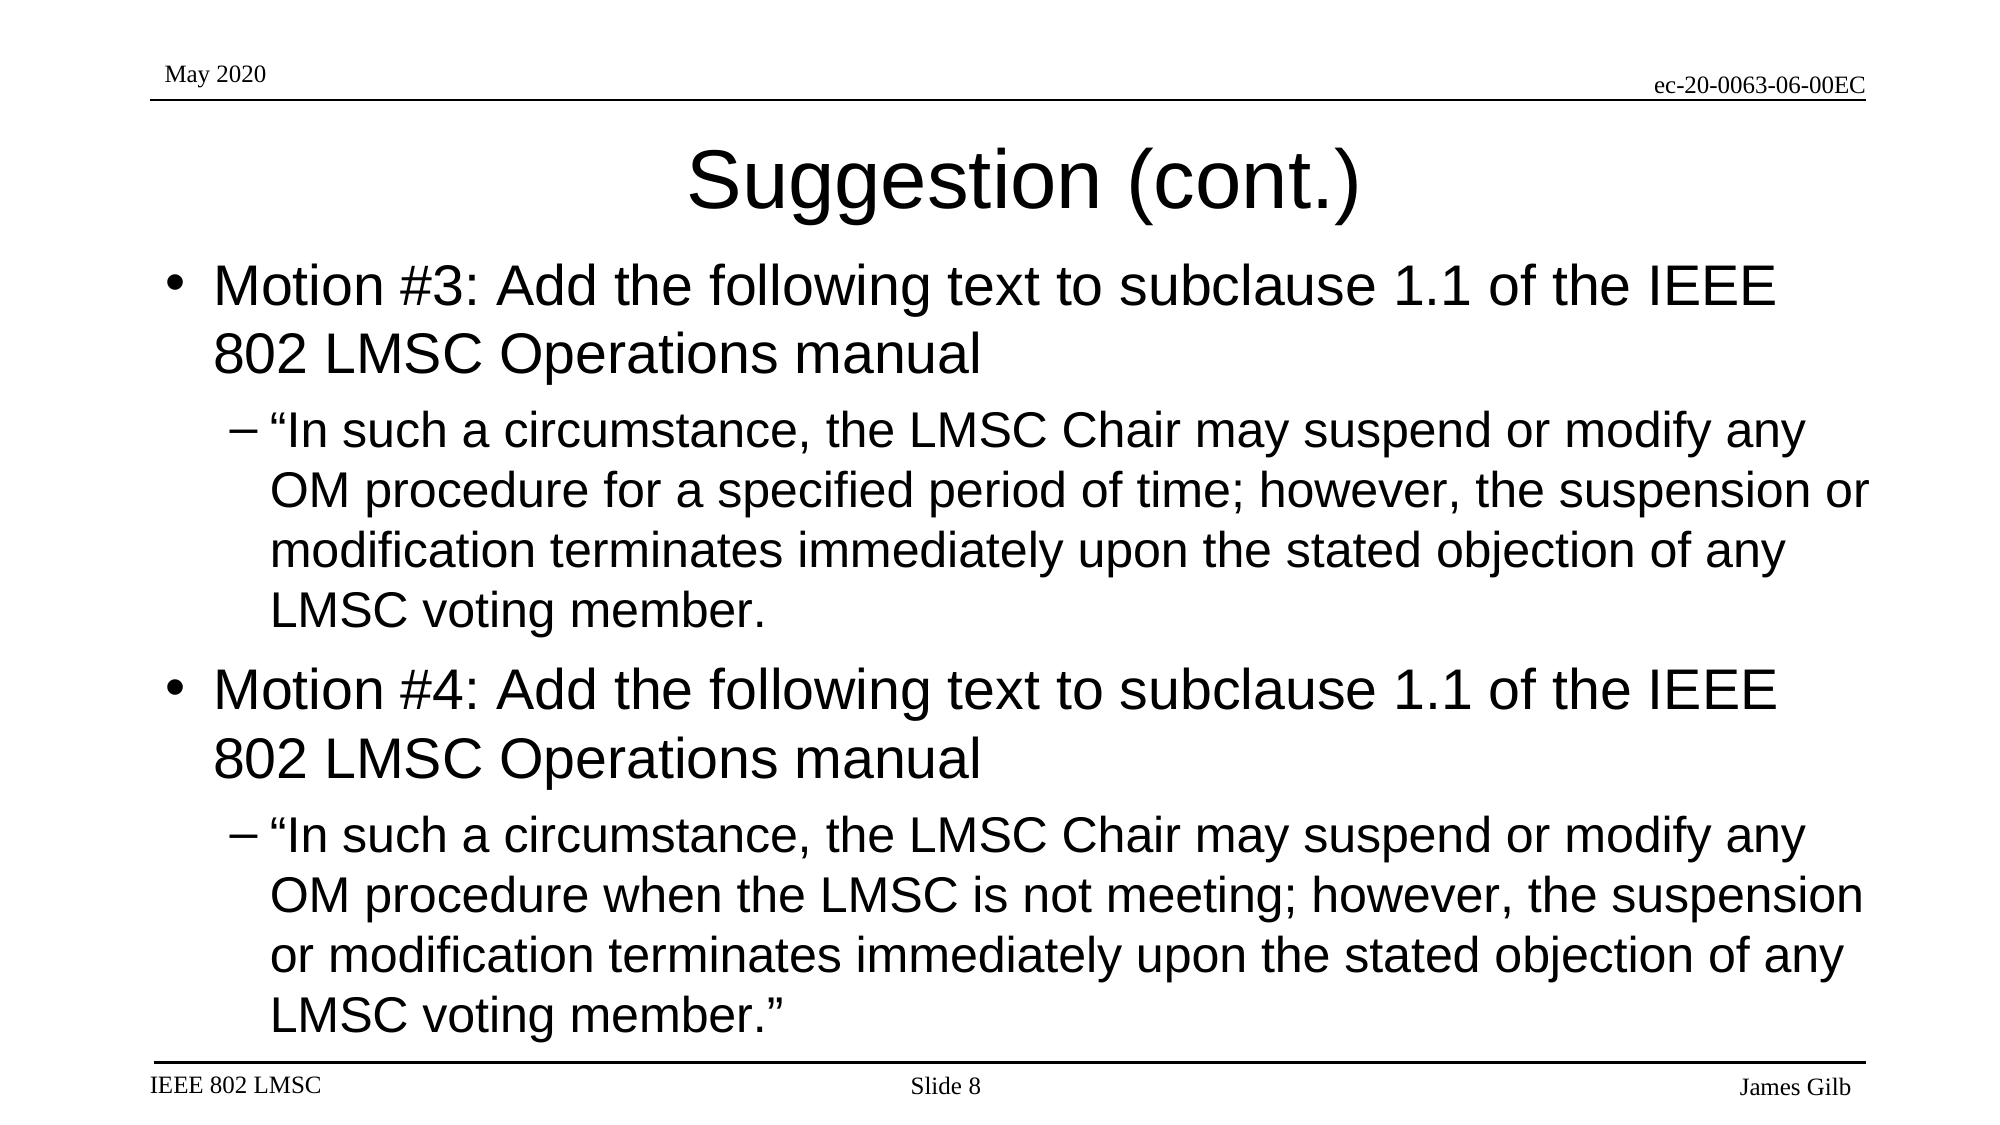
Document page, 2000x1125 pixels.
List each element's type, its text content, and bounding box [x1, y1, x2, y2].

list Motion #3: Add the following text to subclause 1.1 of the IEEE 802 LMSC Operations manual “In such a circumstance, the LMSC Chair may suspend or modify any OM procedure for a specified period of time; however, the suspension or modification terminates immediately upon the stated objection of any LMSC voting member. Motion #4: Add the following text to subclause 1.1 of the IEEE 802 LMSC Operations manual “In such a circumstance, the LMSC Chair may suspend or modify any OM procedure when the LMSC is not meeting; however, the suspension or modification terminates immediately upon the stated objection of any LMSC voting member.” [149, 239, 1900, 1051]
title Suggestion (cont.) [149, 112, 1900, 238]
